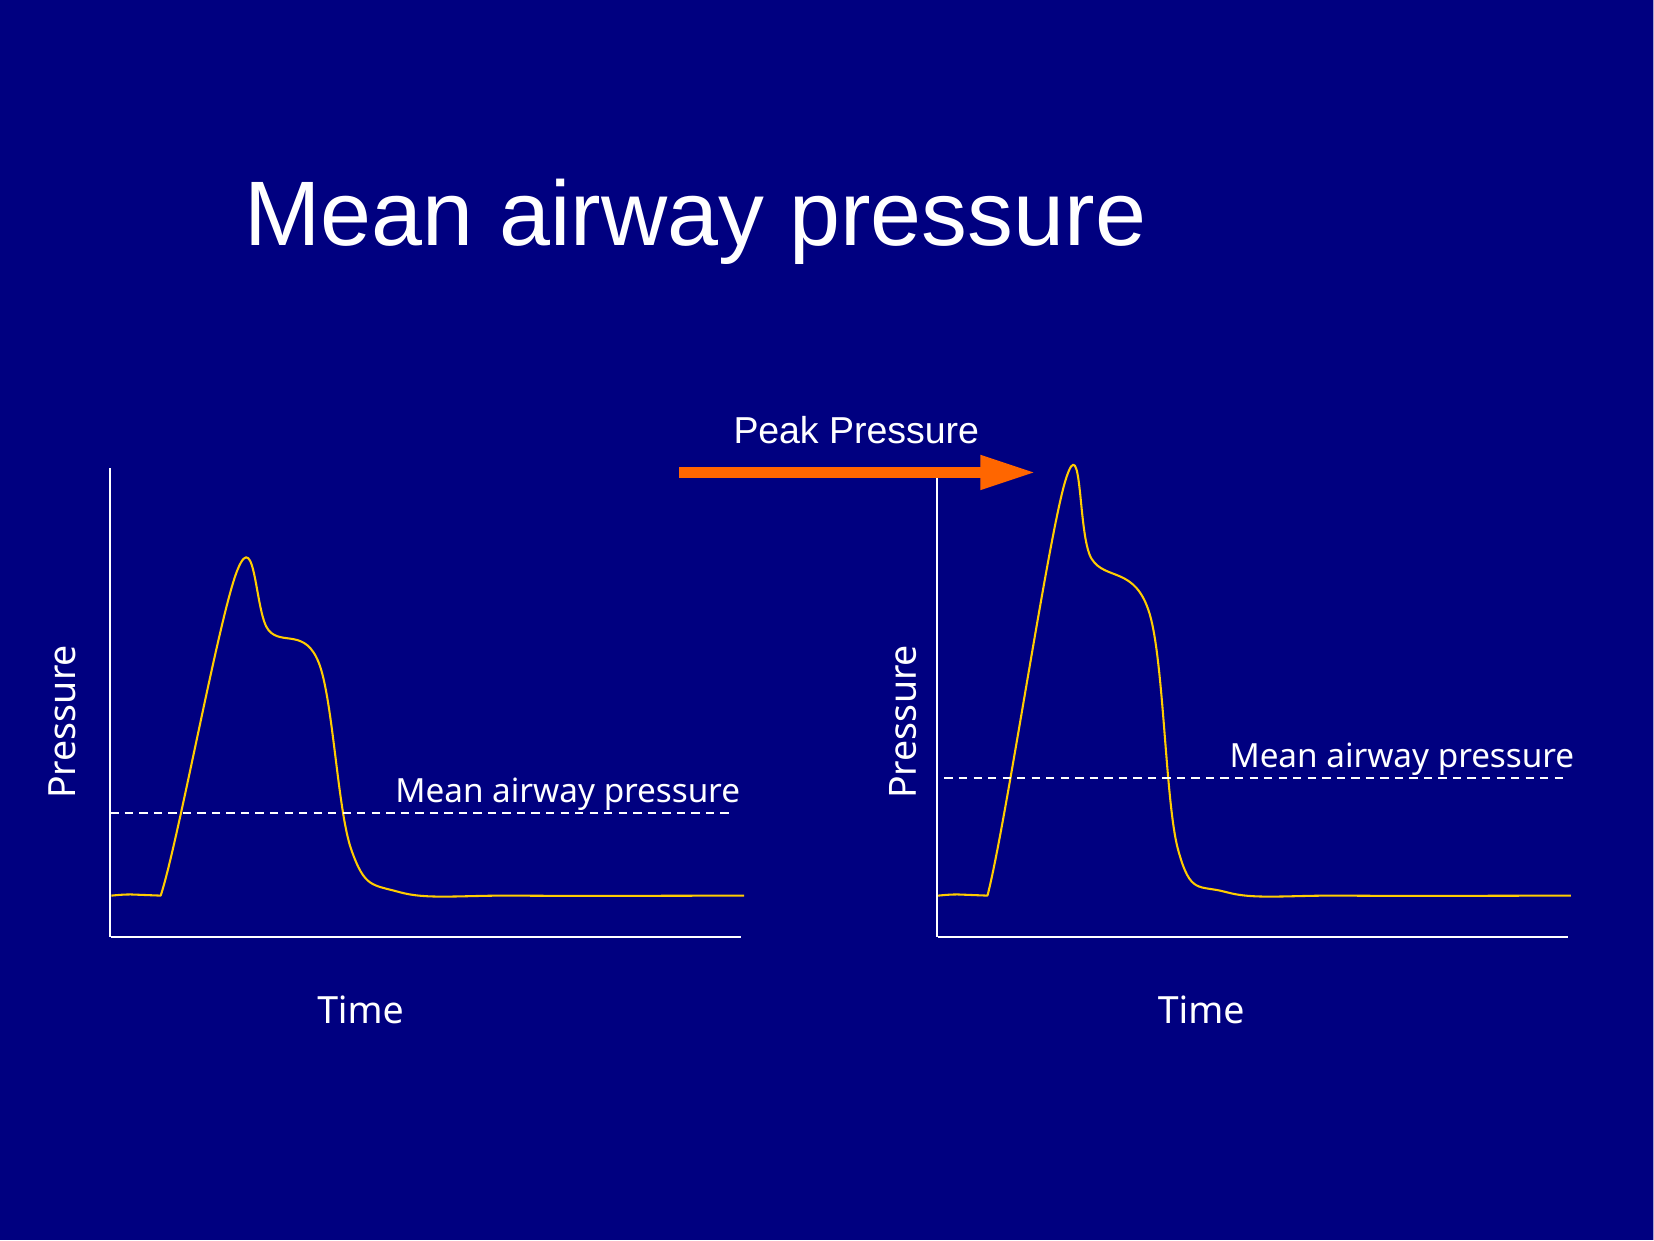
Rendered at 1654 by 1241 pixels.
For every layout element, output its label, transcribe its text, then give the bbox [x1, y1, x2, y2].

text_box Time [1142, 975, 1260, 1043]
text_box Time [302, 975, 419, 1043]
title Mean airway pressure [124, 110, 1268, 317]
text_box Mean airway pressure [1214, 724, 1590, 786]
text_box Pressure [868, 629, 935, 814]
text_box Pressure [27, 629, 94, 814]
text_box Mean airway pressure [380, 759, 756, 820]
